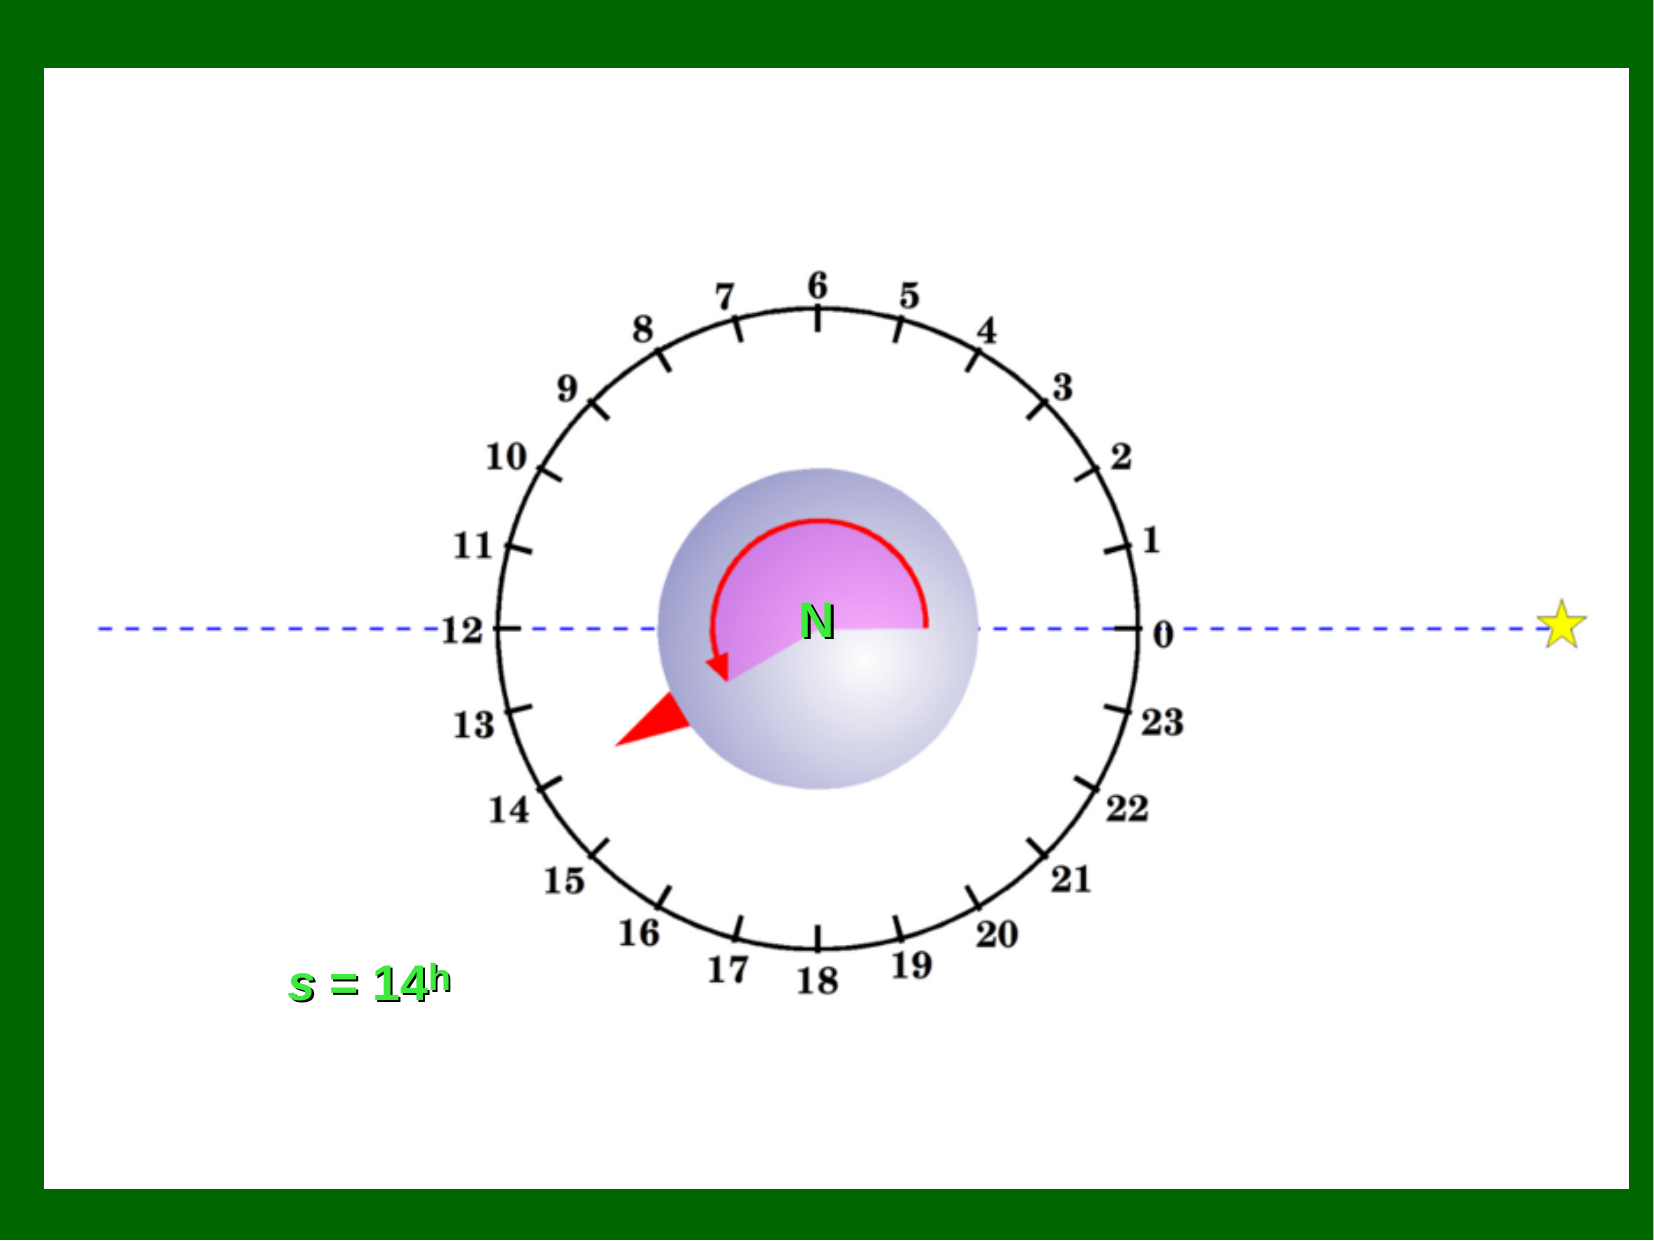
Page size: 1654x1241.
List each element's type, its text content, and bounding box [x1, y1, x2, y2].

text_box N [783, 585, 850, 656]
text_box s = 14h [272, 948, 466, 1020]
picture [44, 68, 1629, 1189]
